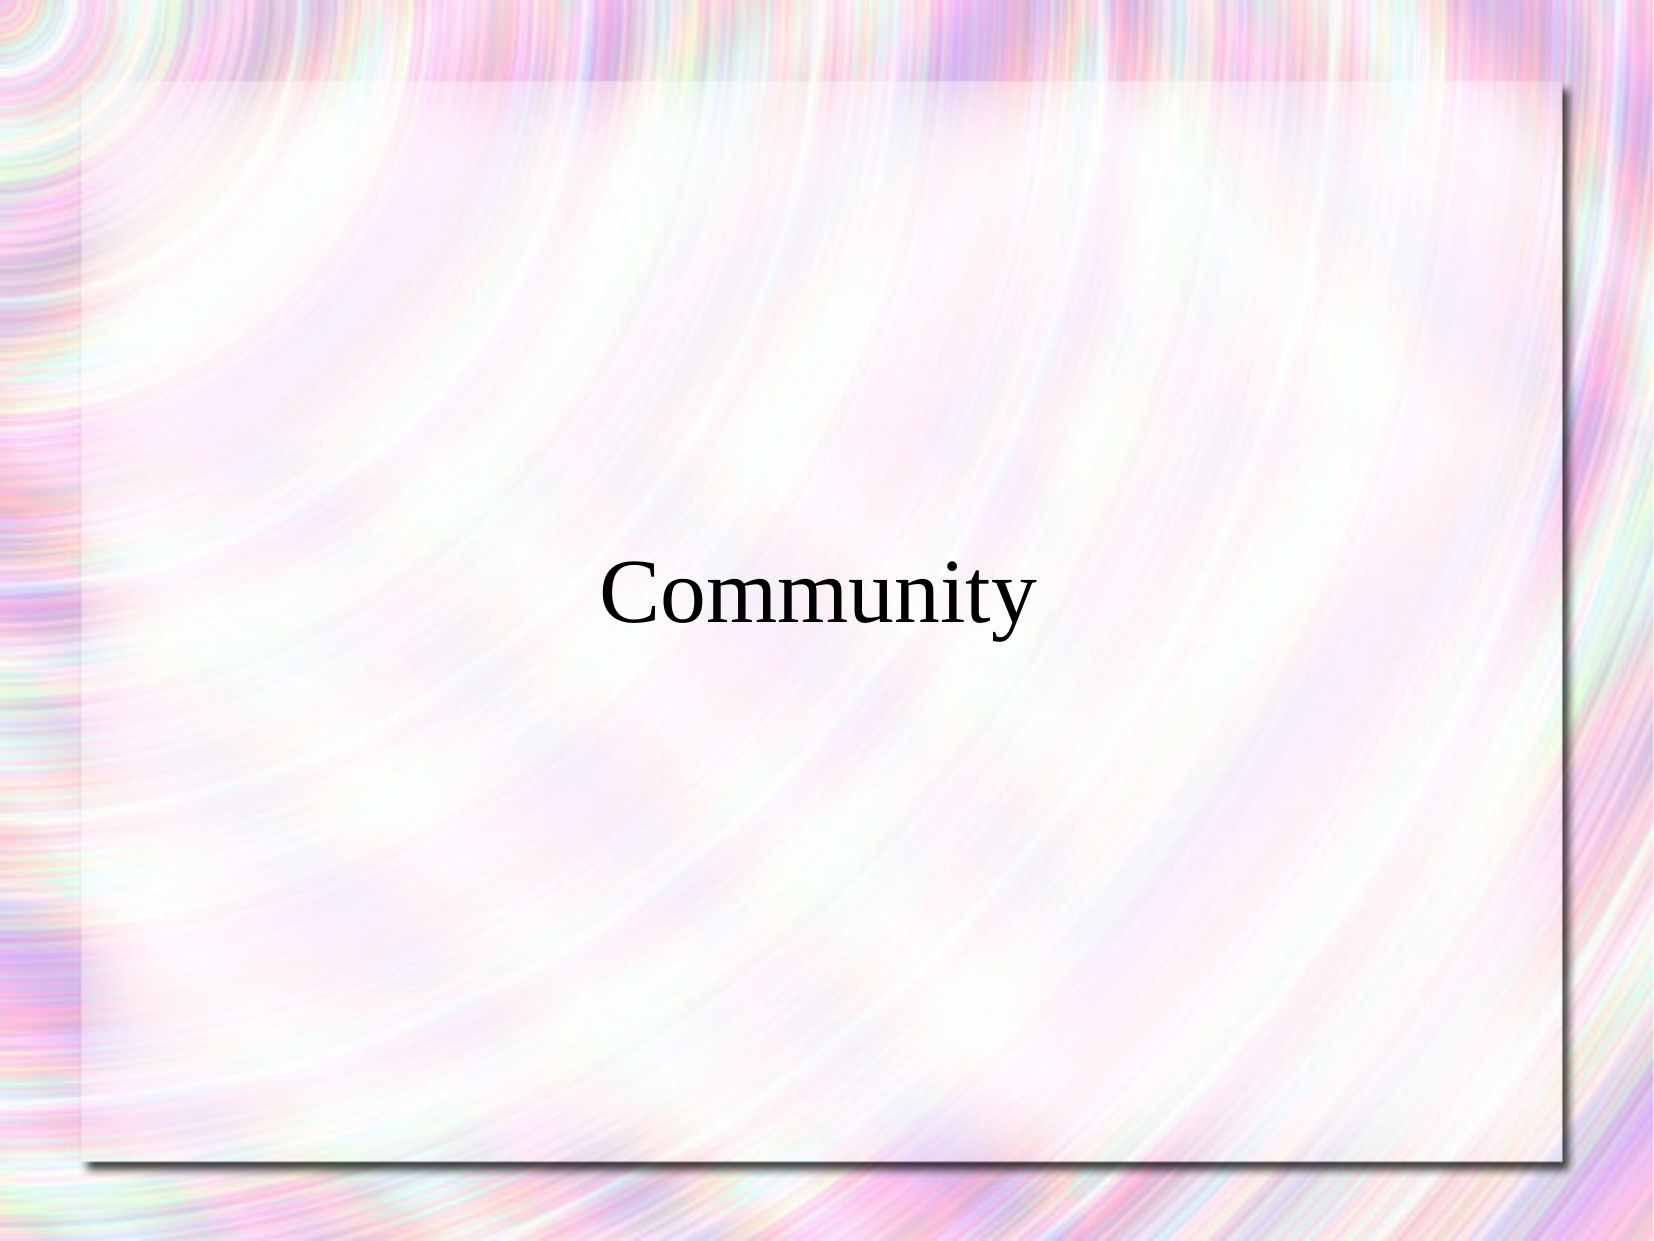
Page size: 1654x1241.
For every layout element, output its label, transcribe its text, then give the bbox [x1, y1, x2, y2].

title Community [112, 487, 1525, 695]
picture [0, 0, 1654, 1241]
